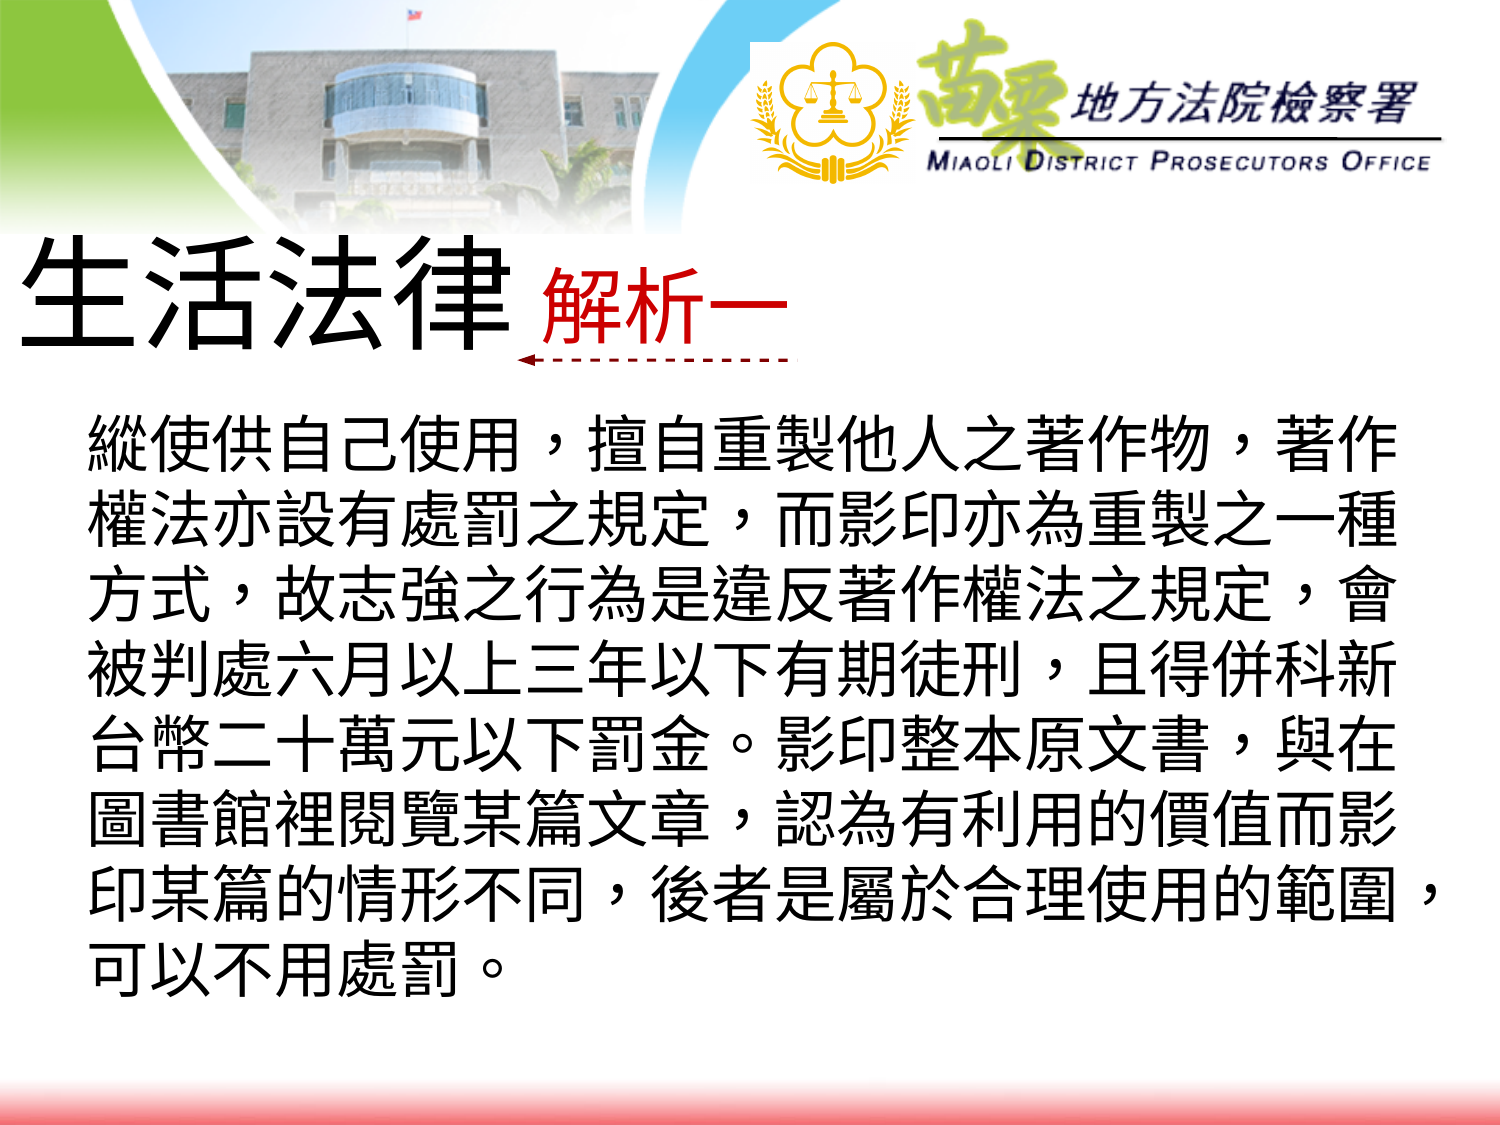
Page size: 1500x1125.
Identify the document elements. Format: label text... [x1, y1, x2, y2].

text_box 生活法律 [0, 208, 531, 374]
text_box 解析一 [525, 247, 805, 362]
text_box 縱使供自己使用，擅自重製他人之著作物，著作權法亦設有處罰之規定，而影印亦為重製之一種方式，故志強之行為是違反著作權法之規定，會被判處六月以上三年以下有期徒刑，且得併科新台幣二十萬元以下罰金。影印整本原文書，與在圖書館裡閱覽某篇文章，認為有利用的價值而影印某篇的情形不同，後者是屬於合理使用的範圍，可以不用處罰。 [72, 397, 1459, 1012]
picture [0, 1026, 1500, 1125]
